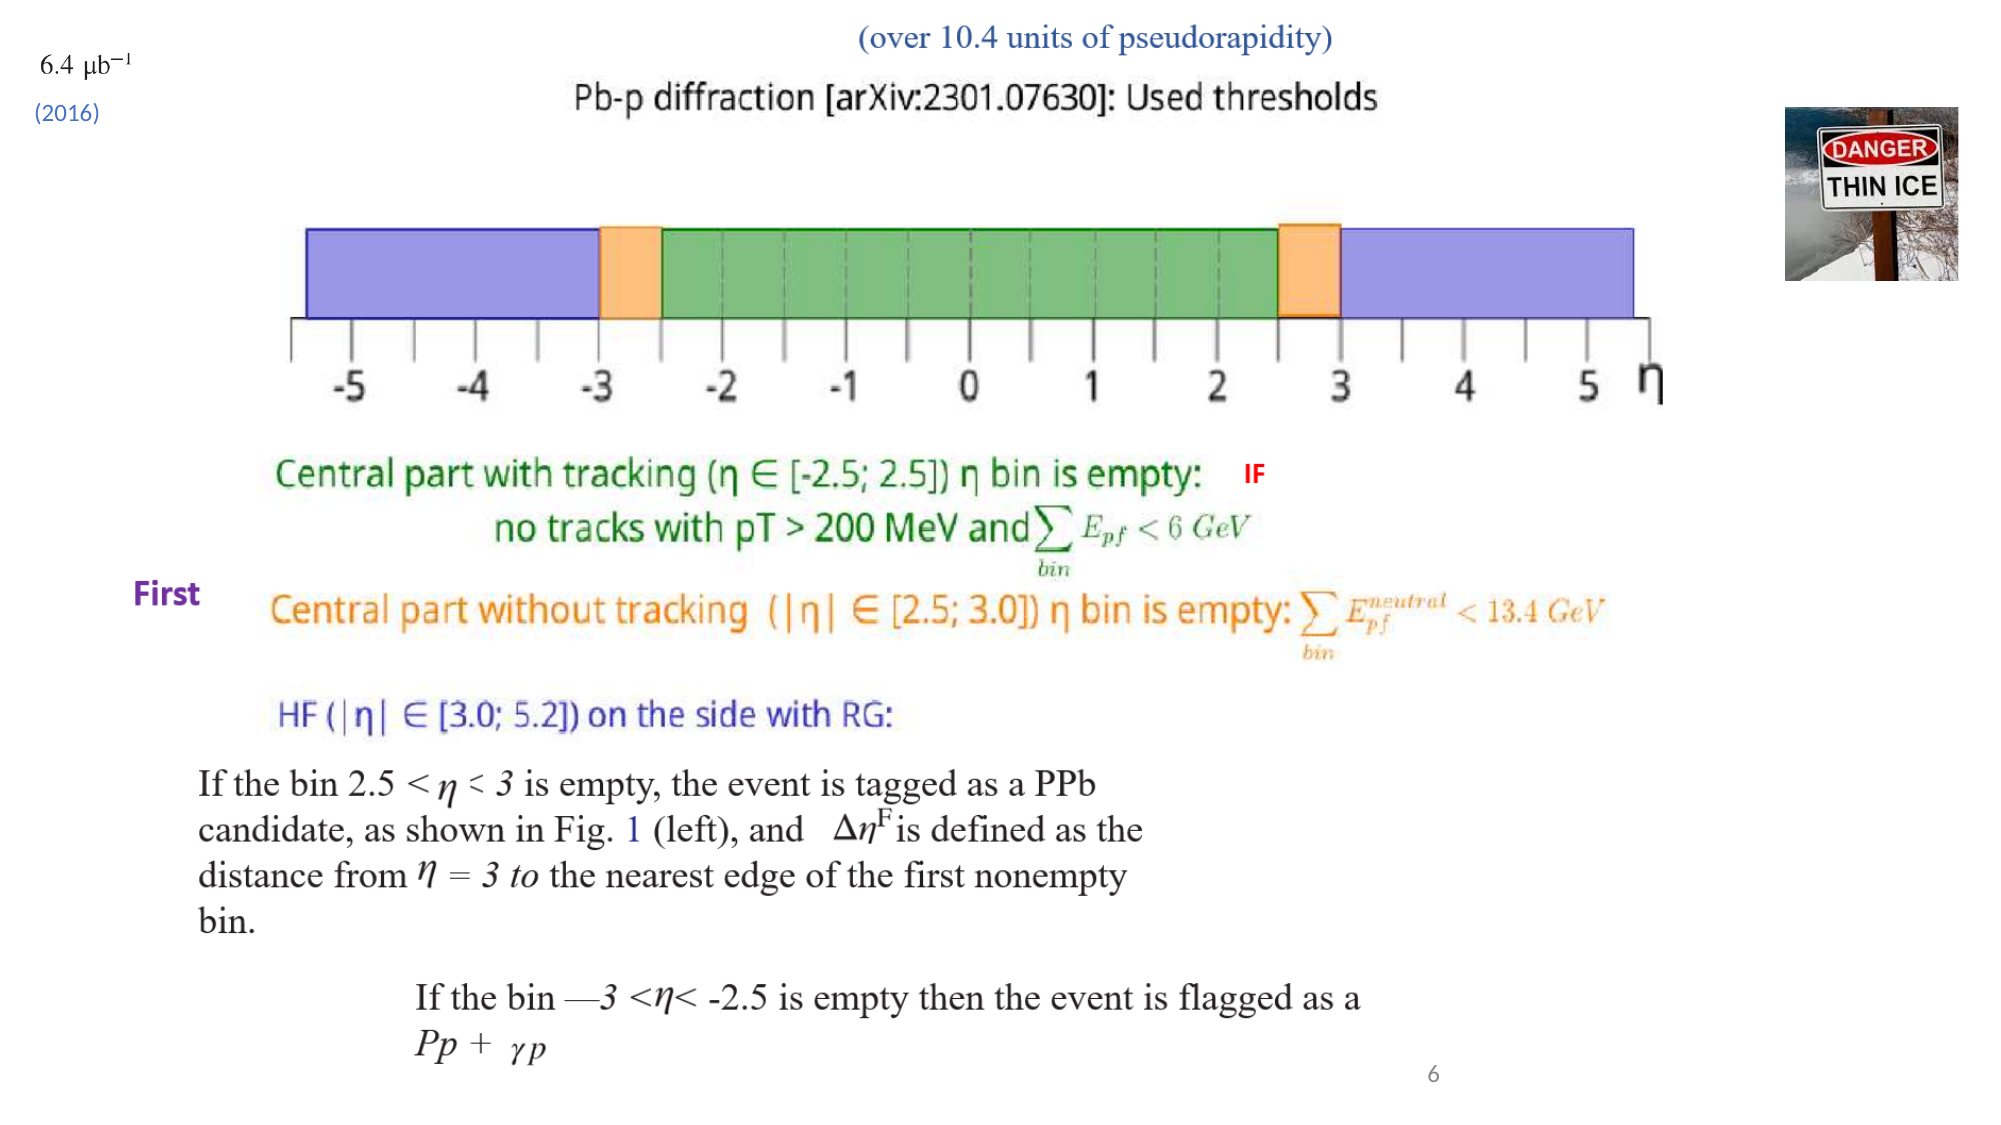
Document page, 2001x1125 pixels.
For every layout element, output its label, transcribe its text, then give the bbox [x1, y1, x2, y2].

picture [0, 0, 2000, 1125]
text_box [1412, 1042, 1863, 1103]
text_box (2016) [19, 89, 158, 135]
